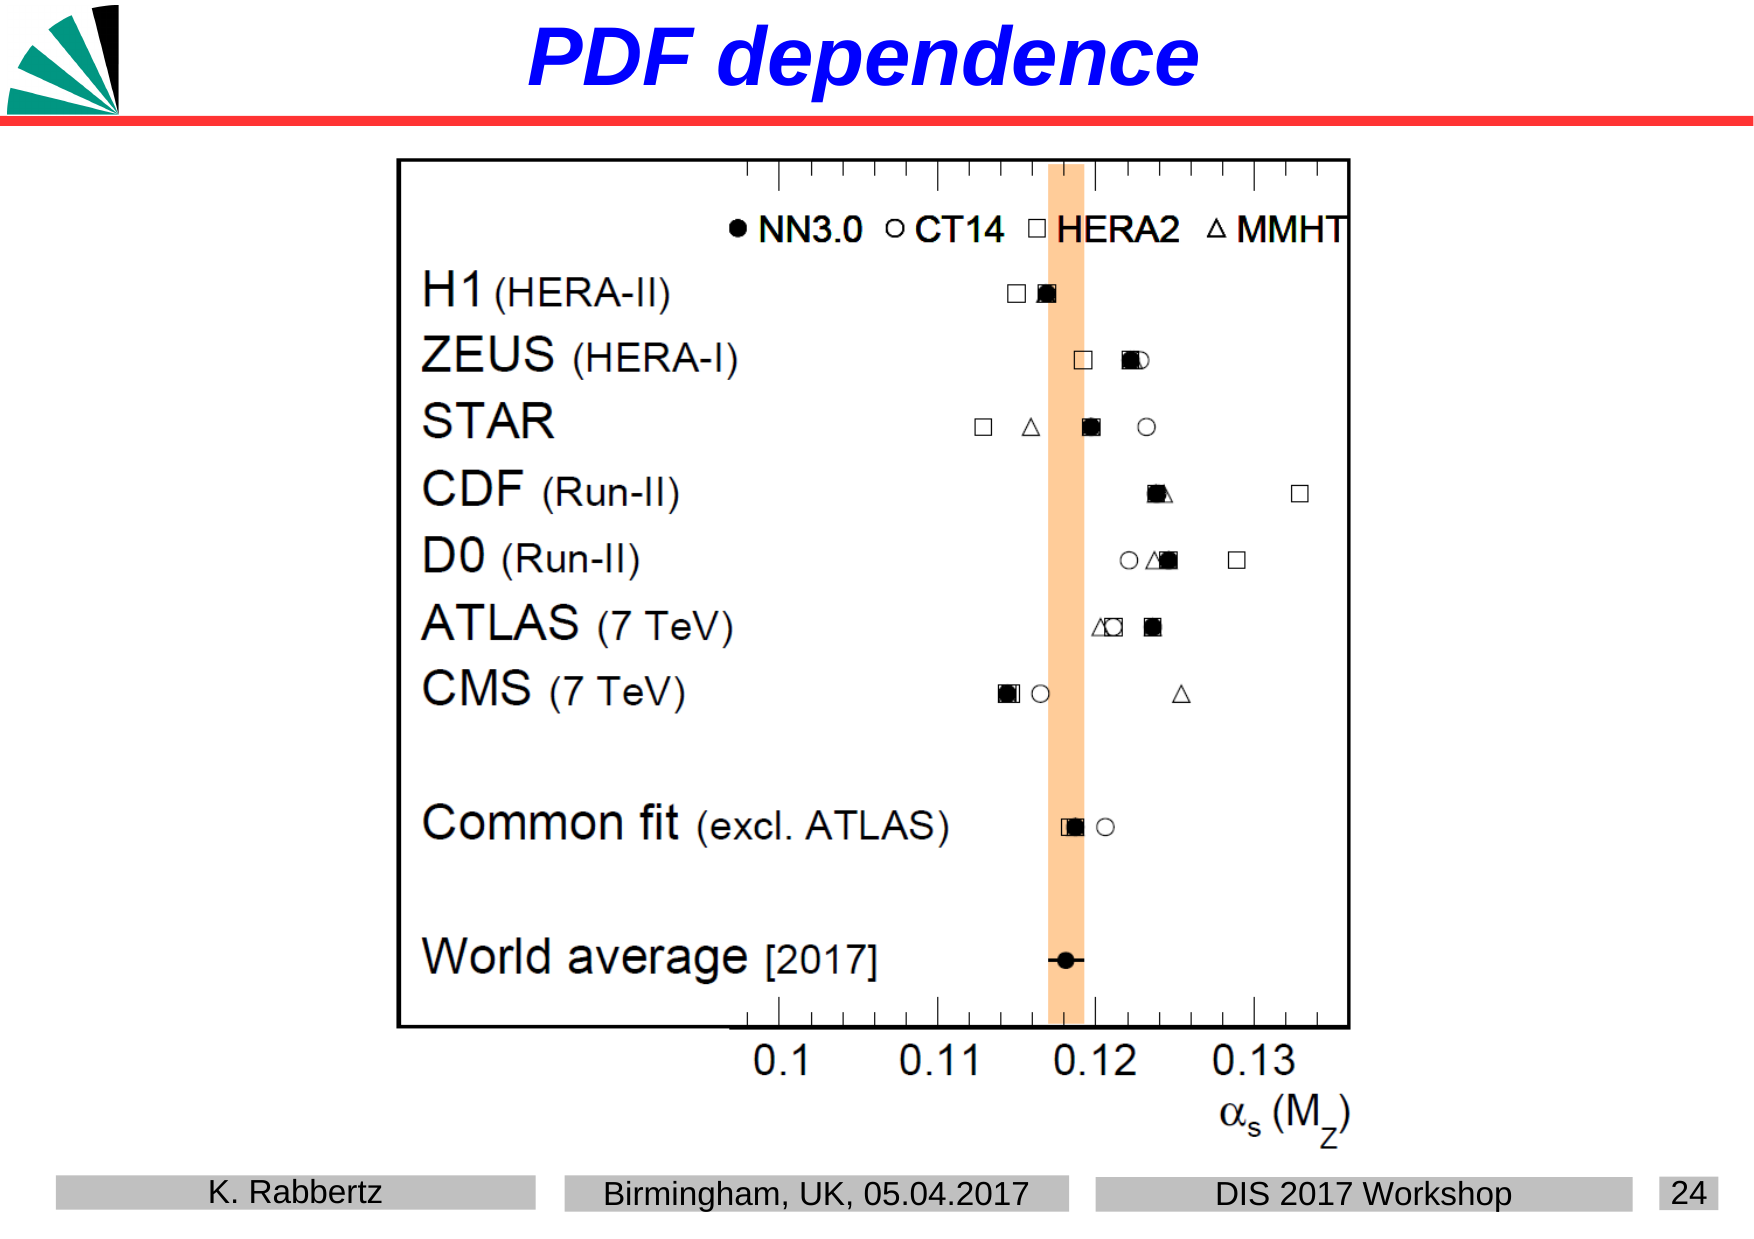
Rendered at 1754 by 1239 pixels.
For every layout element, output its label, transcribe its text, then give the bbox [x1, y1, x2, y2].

title PDF dependence [123, 0, 1606, 114]
picture [7, 5, 119, 116]
picture [386, 149, 1367, 1158]
